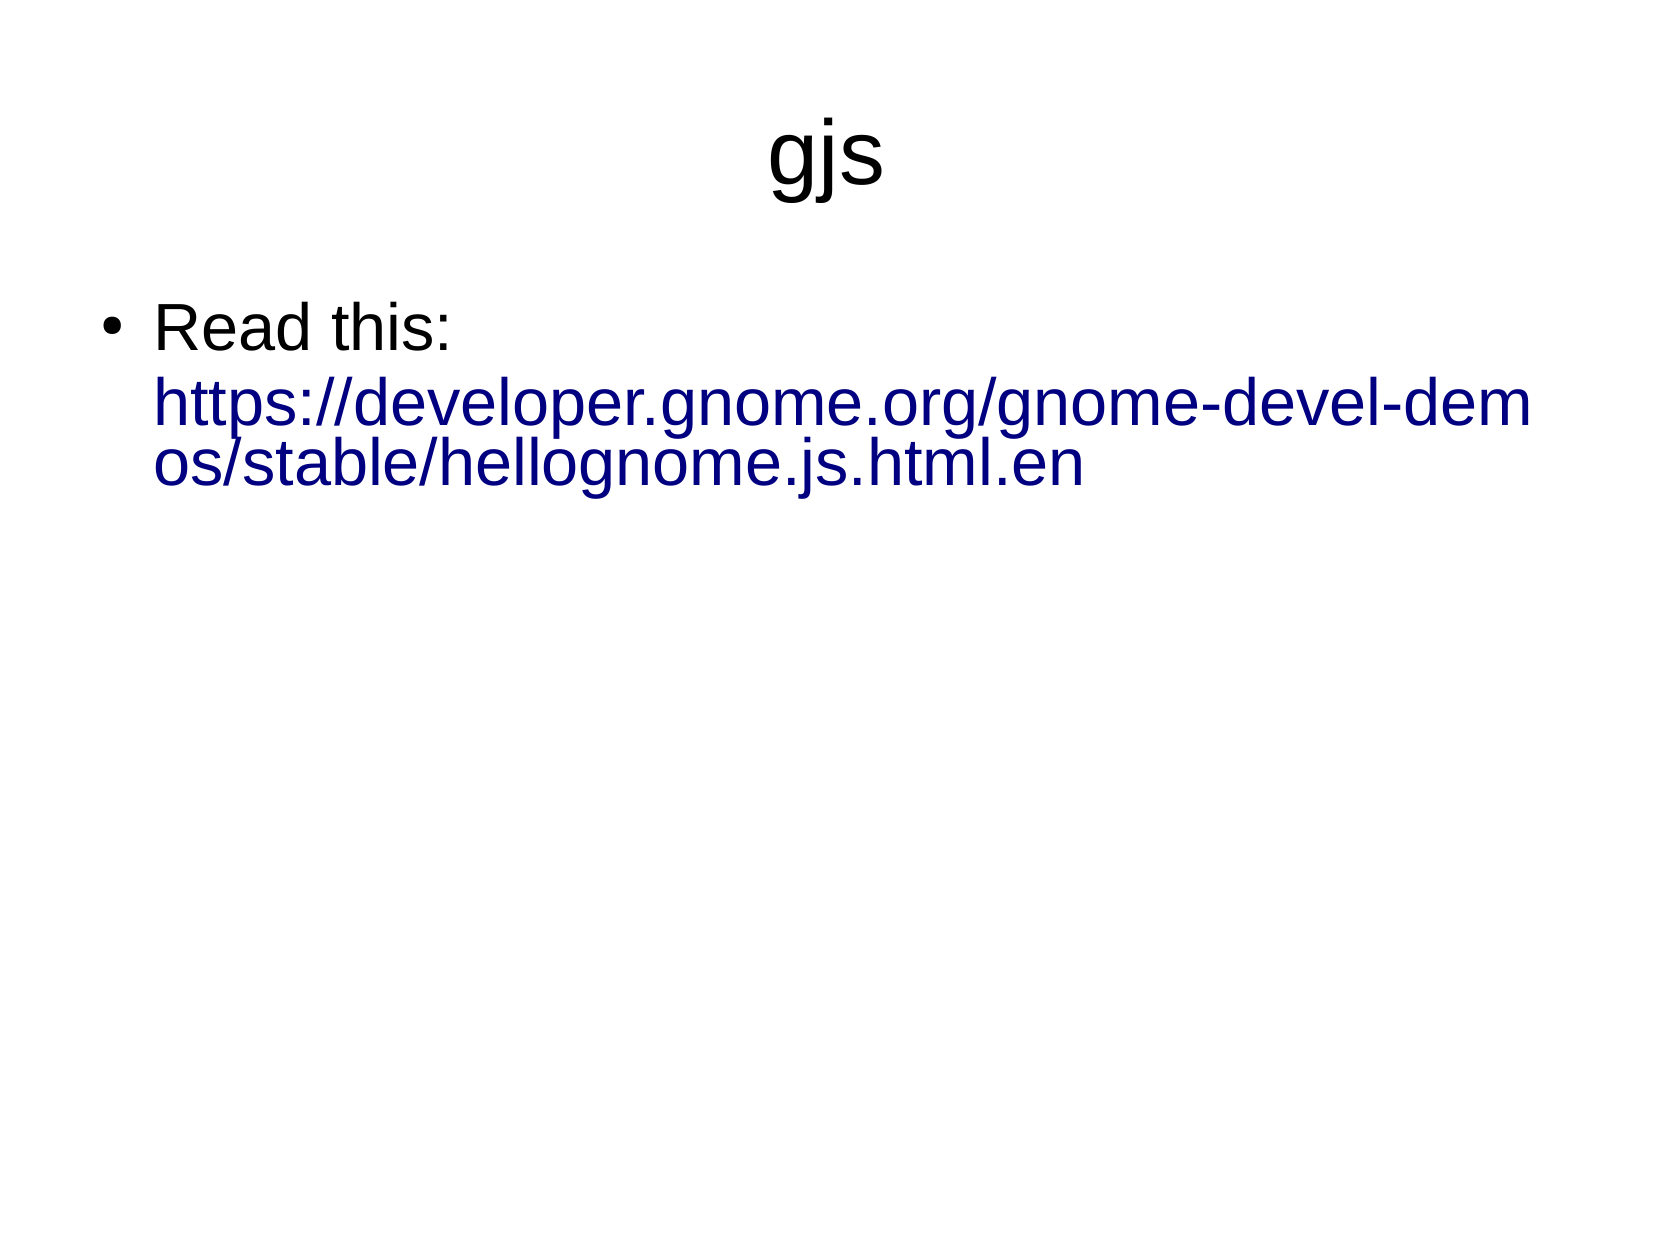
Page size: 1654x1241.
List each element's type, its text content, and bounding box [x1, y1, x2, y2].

title gjs [82, 49, 1571, 257]
list Read this: https://developer.gnome.org/gnome-devel-demos/stable/hellognome.js.html.en [82, 290, 1571, 1010]
